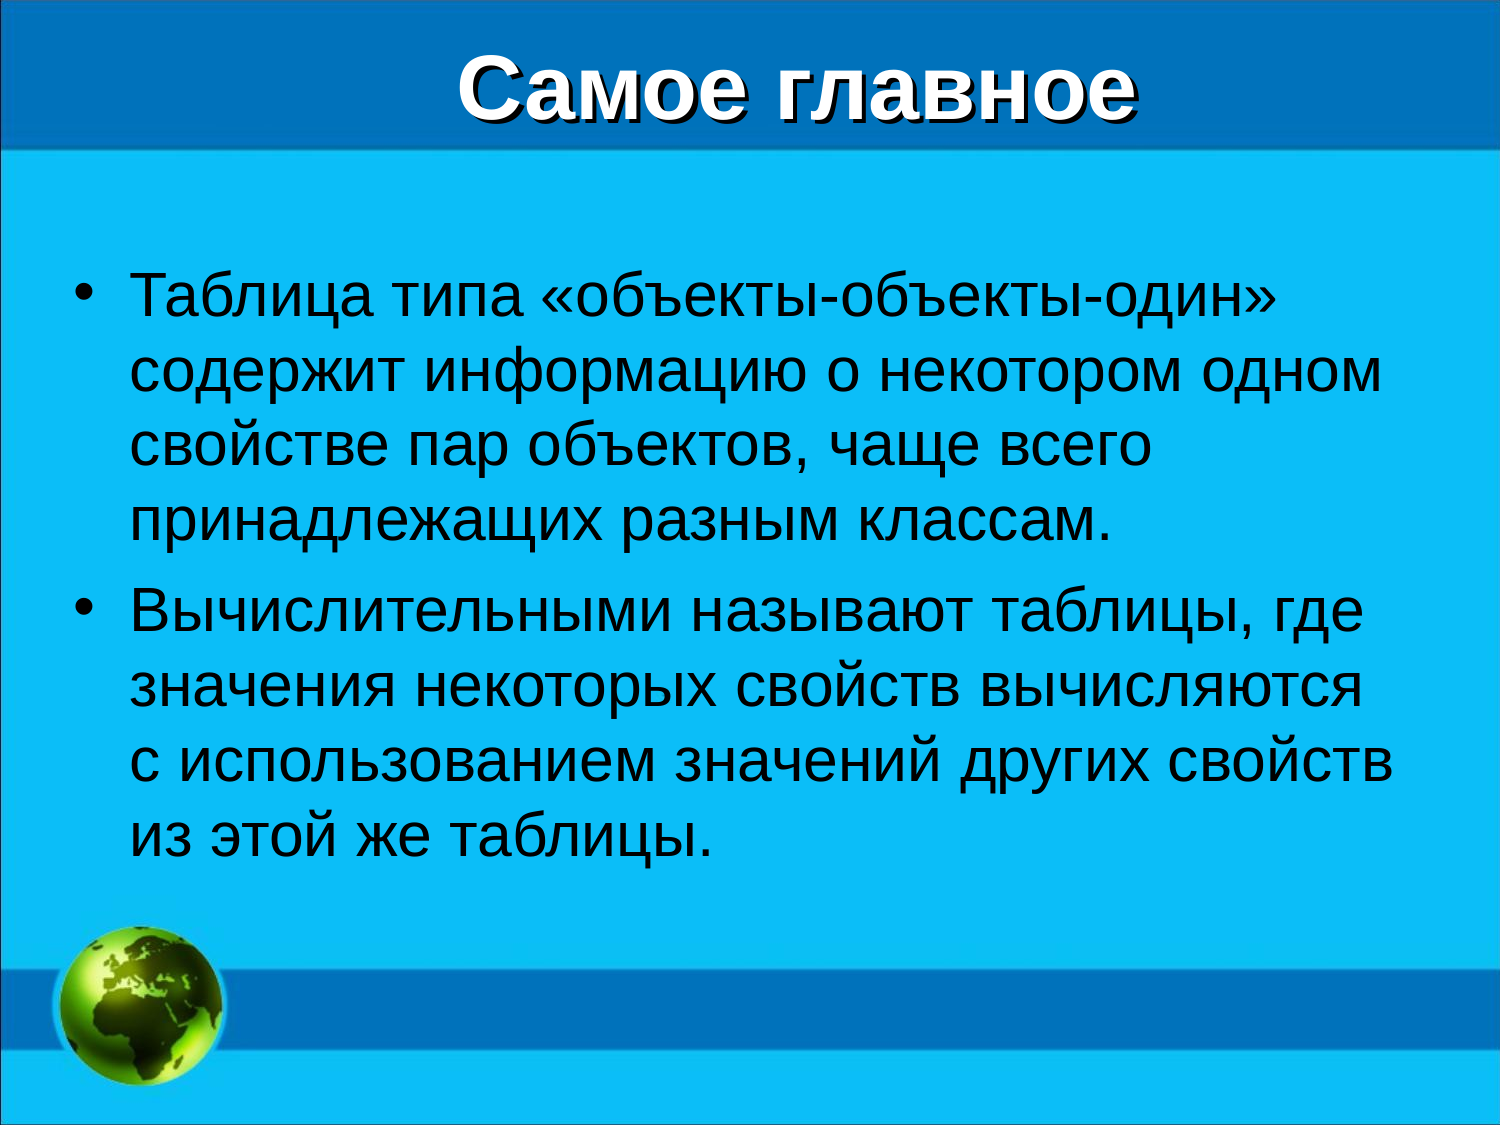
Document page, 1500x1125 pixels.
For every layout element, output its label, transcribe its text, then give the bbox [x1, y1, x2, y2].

list Таблица типа «объекты-объекты-один» содержит информацию о некотором одном свойстве пар объектов, чаще всего принадлежащих разным классам. Вычислительными называют таблицы, где значения некоторых свойств вычисляются с использованием значений других свойств из этой же таблицы. [58, 246, 1426, 941]
title Самое главное [171, 30, 1425, 135]
picture [219, 971, 1500, 1049]
picture [58, 941, 225, 1087]
picture [0, 0, 1500, 1125]
